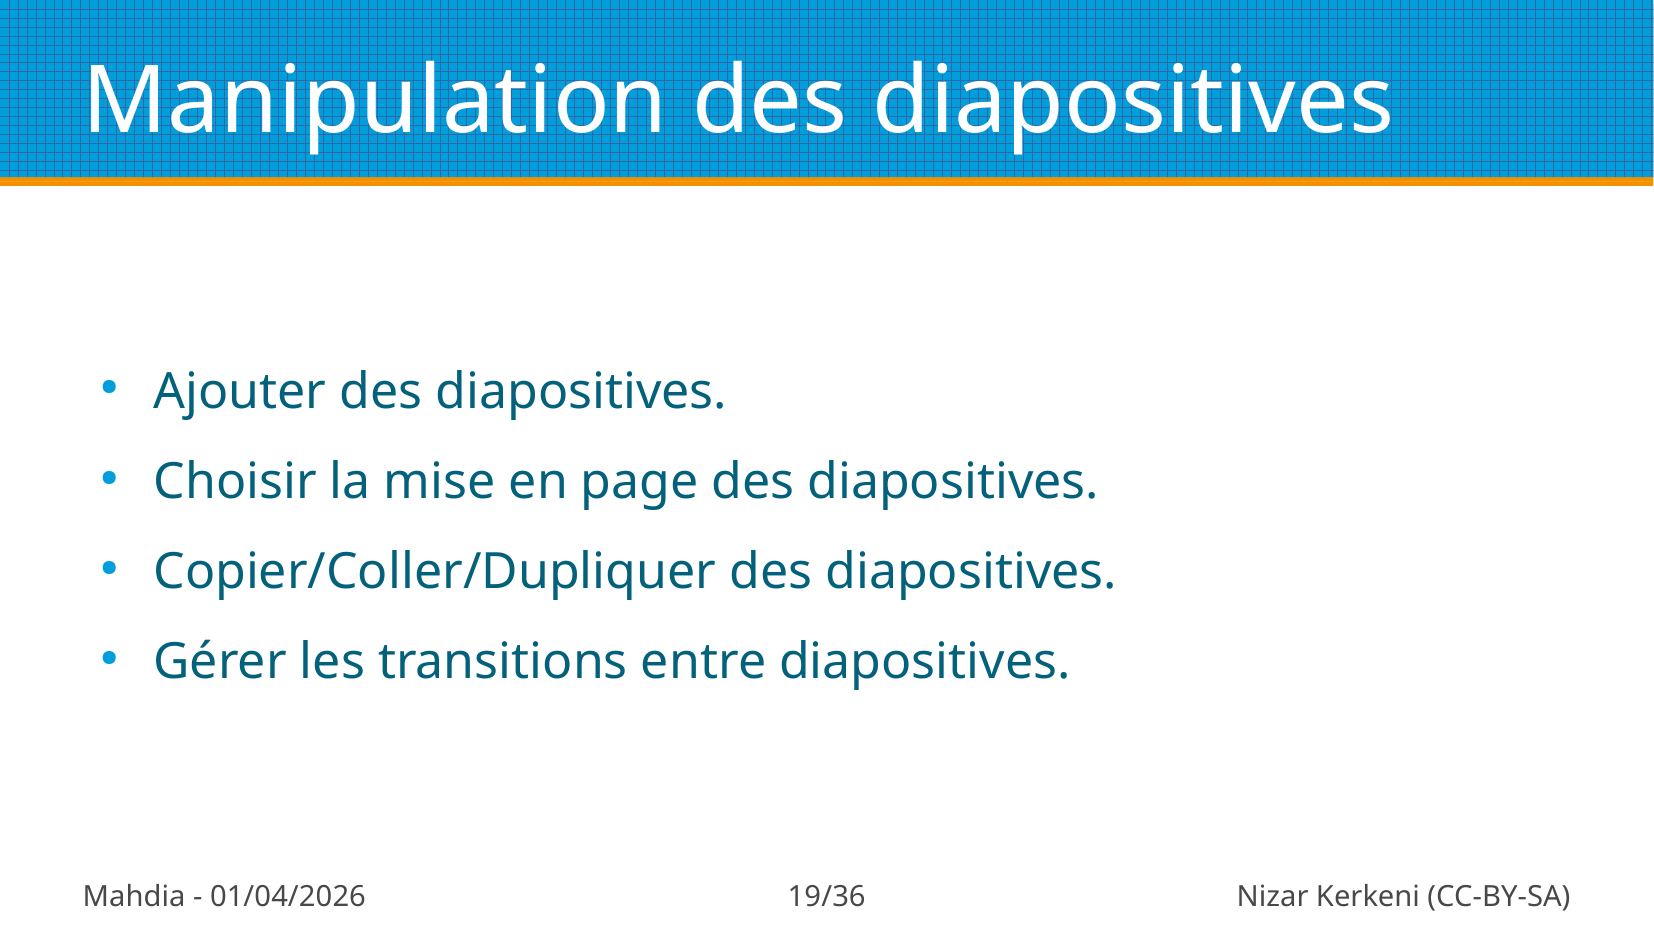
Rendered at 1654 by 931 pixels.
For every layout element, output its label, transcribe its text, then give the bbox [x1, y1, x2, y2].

title Manipulation des diapositives [82, 14, 1571, 178]
list Ajouter des diapositives. Choisir la mise en page des diapositives. Copier/Coller/Dupliquer des diapositives. Gérer les transitions entre diapositives. [82, 236, 1571, 813]
